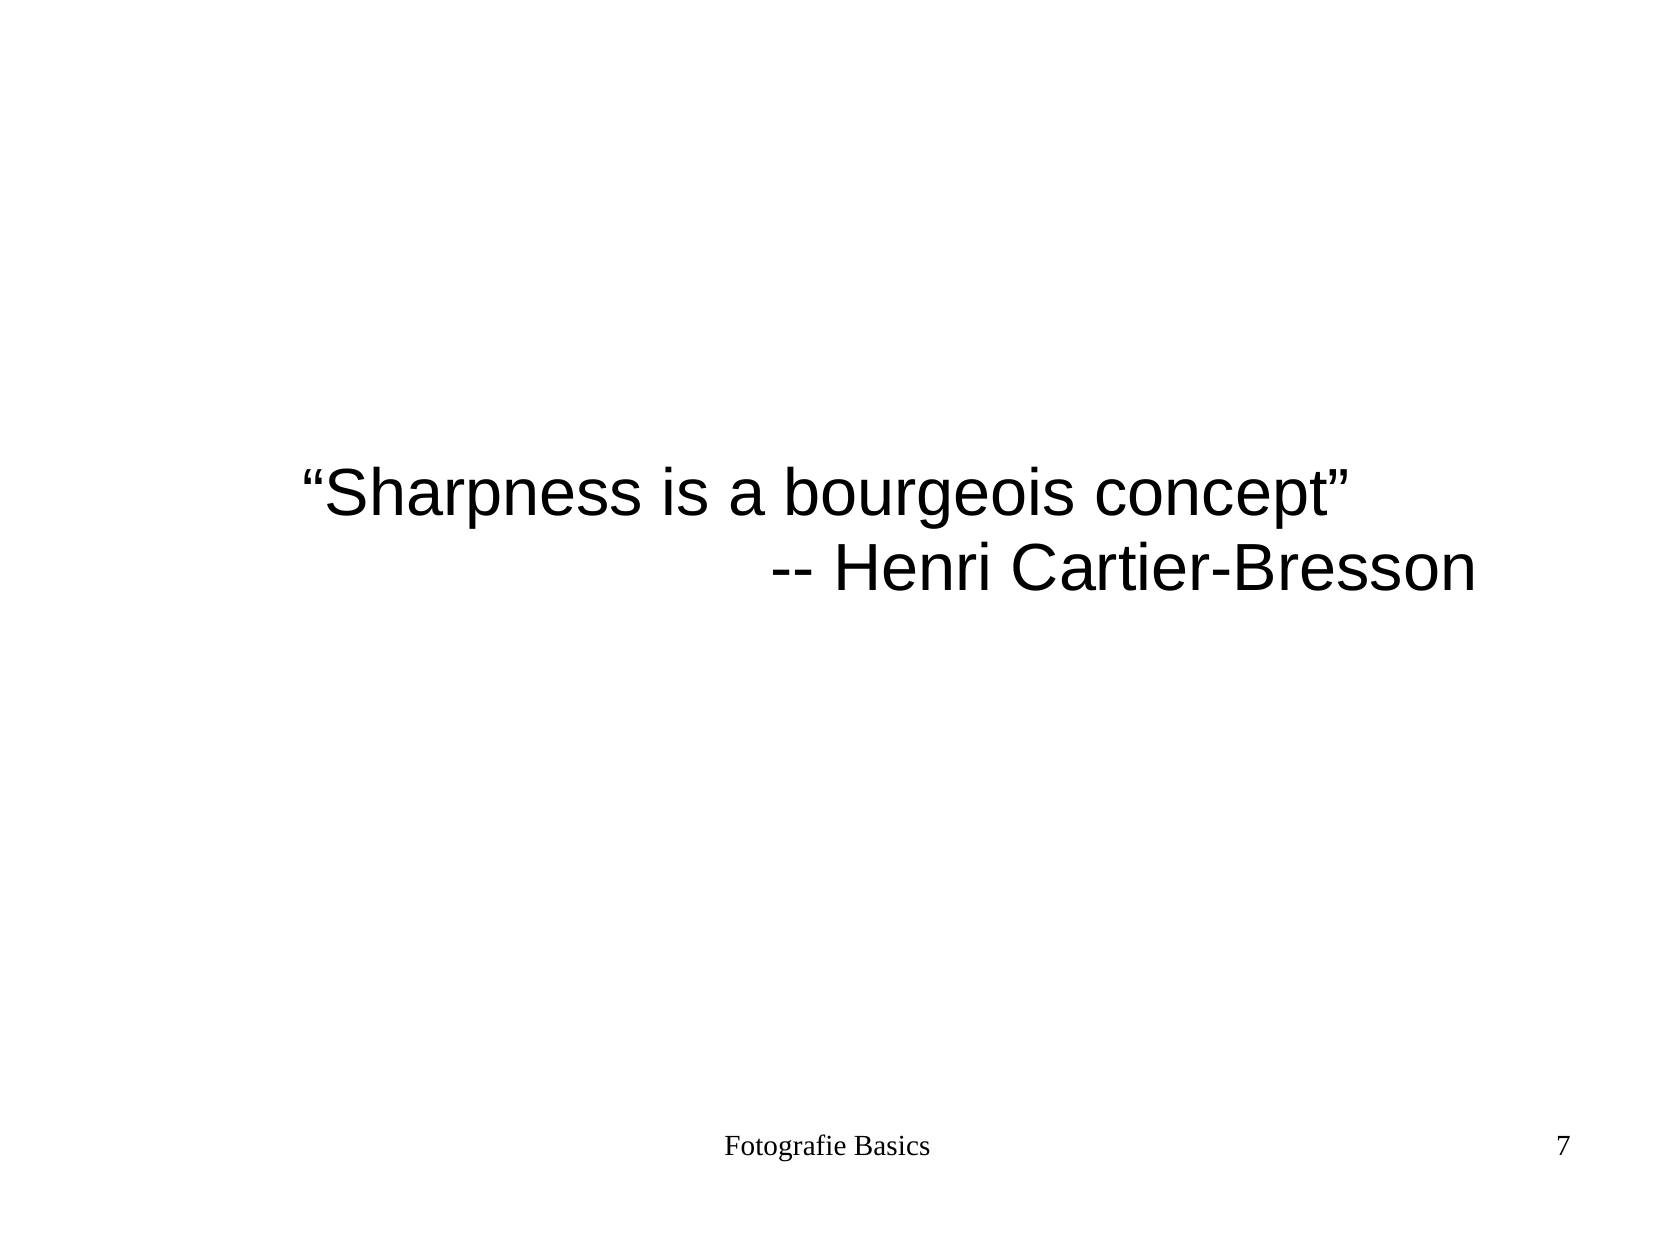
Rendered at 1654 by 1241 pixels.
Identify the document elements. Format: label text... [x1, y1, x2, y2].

subtitle “Sharpness is a bourgeois concept” -- Henri Cartier-Bresson [82, 49, 1571, 1010]
